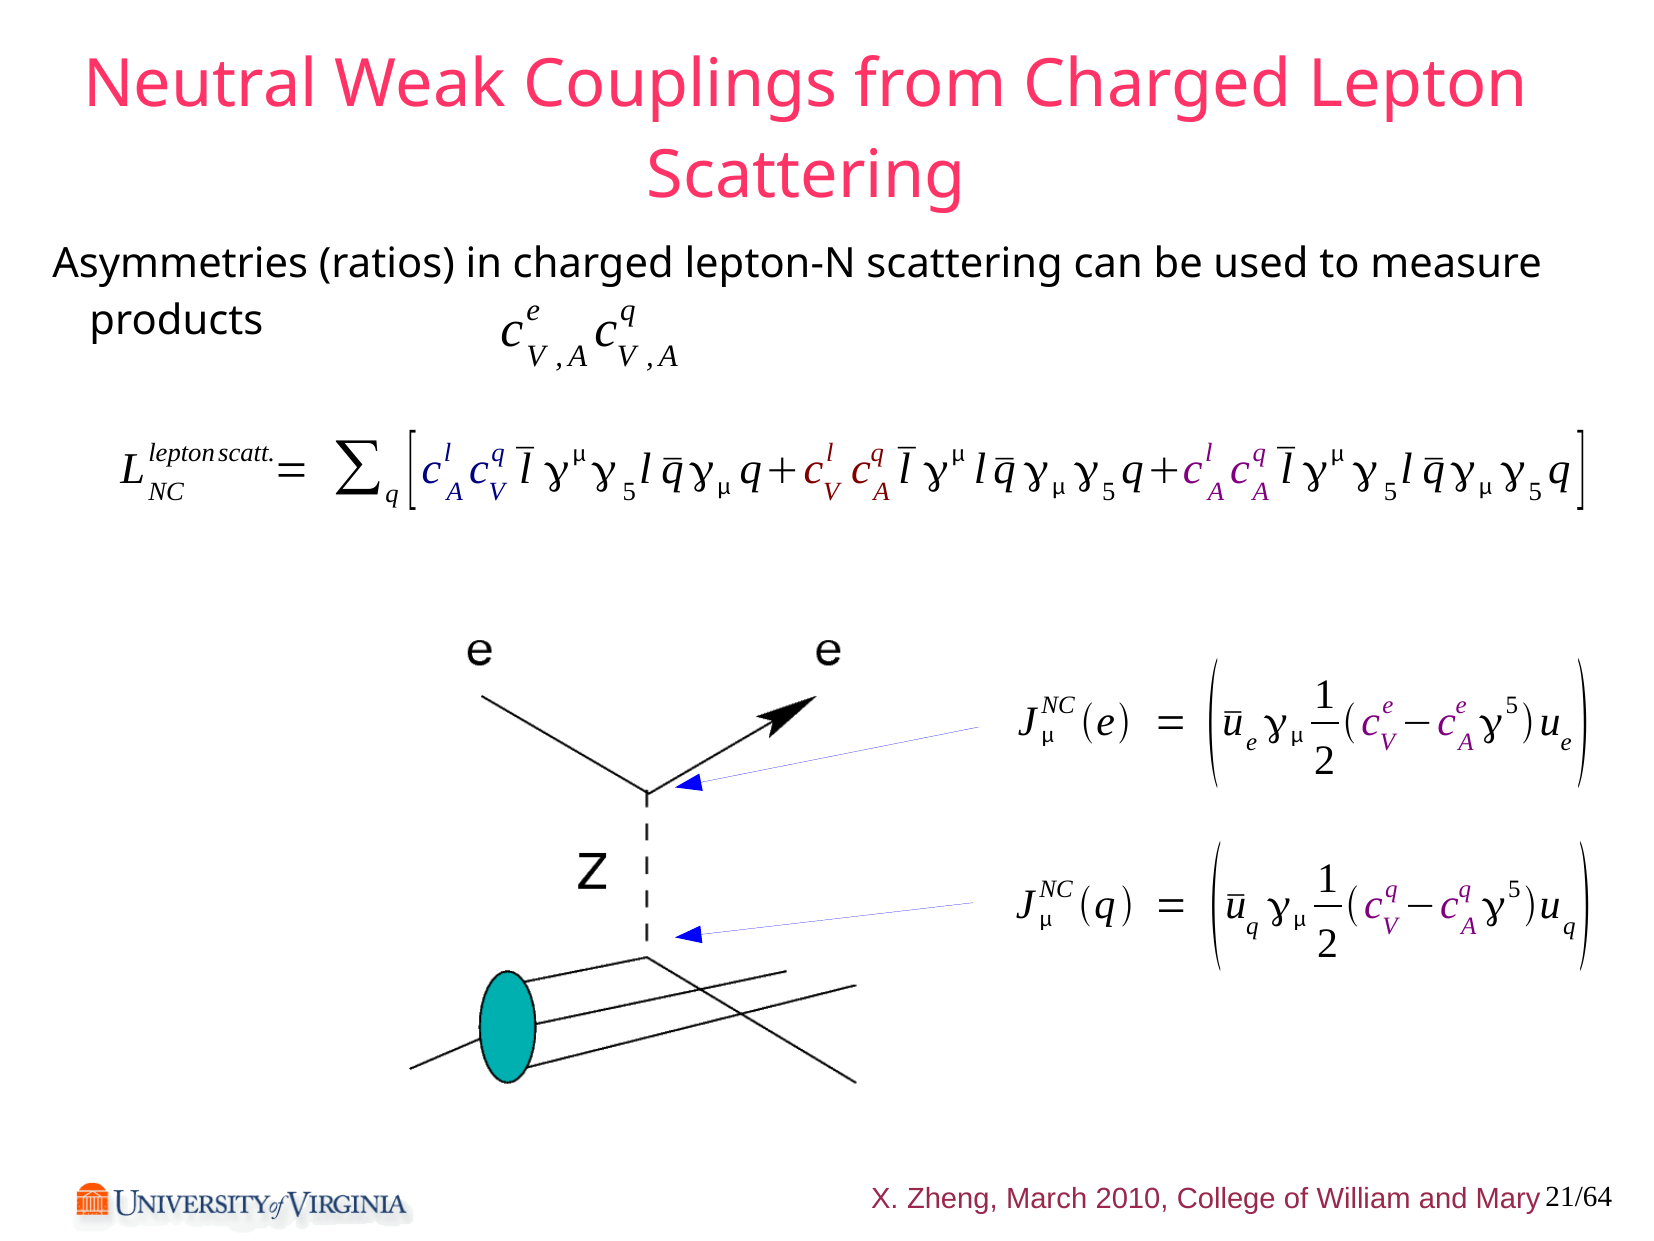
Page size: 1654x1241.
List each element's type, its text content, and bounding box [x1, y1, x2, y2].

chart [487, 284, 692, 375]
text_box Asymmetries (ratios) in charged lepton-N scattering can be used to measure products [37, 224, 1613, 364]
chart [1004, 656, 1599, 792]
title Neutral Weak Couplings from Charged Lepton Scattering [37, 27, 1575, 224]
picture [409, 637, 863, 1088]
picture [53, 1165, 427, 1241]
chart [106, 428, 1597, 513]
chart [1002, 839, 1603, 975]
